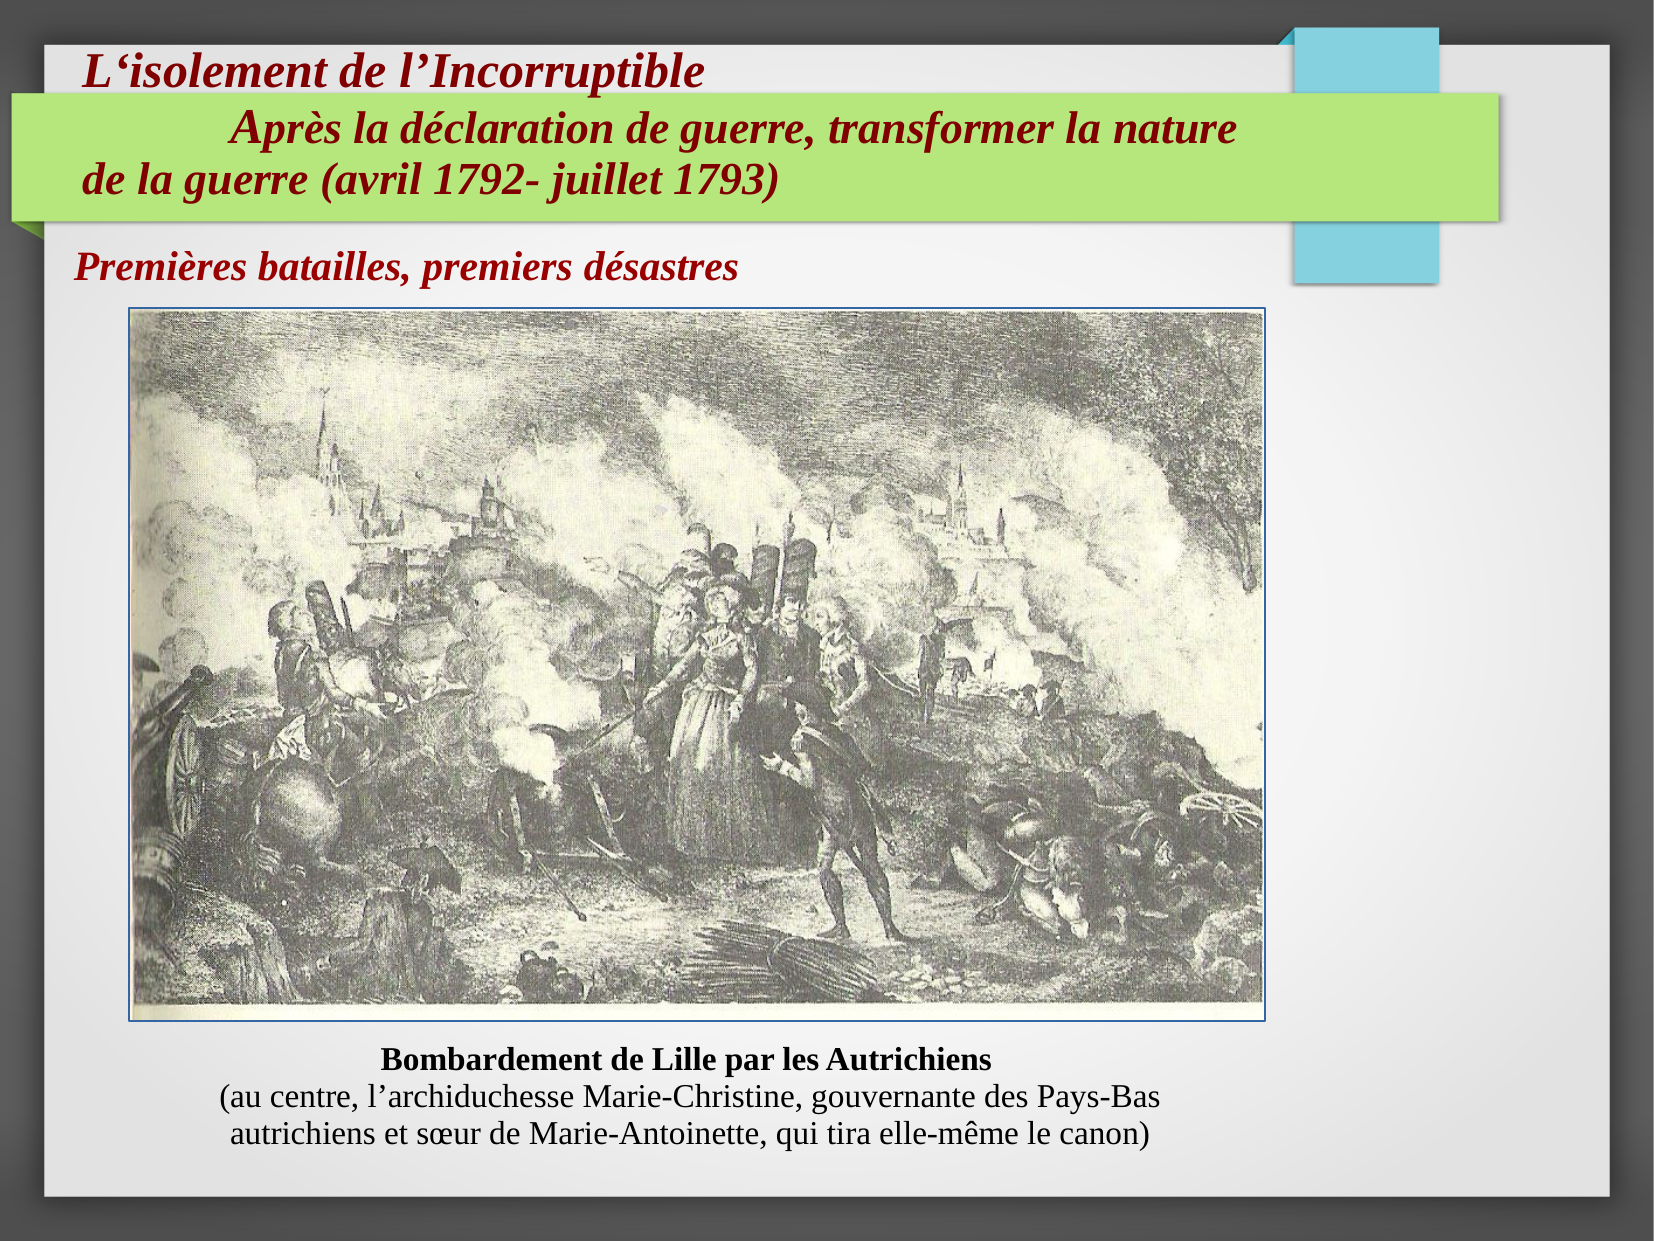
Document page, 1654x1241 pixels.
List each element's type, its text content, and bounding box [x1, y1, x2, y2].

picture [0, 0, 1654, 1241]
title L‘isolement de l’Incorruptible Après la déclaration de guerre, transformer la nature de la guerre (avril 1792- juillet 1793) [82, 43, 1264, 205]
text_box Bombardement de Lille par les Autrichiens (au centre, l’archiduchesse Marie-Christine, gouvernante des Pays-Bas autrichiens et sœur de Marie-Antoinette, qui tira elle-même le canon) [165, 1032, 1217, 1159]
text_box Premières batailles, premiers désastres [59, 236, 1016, 298]
